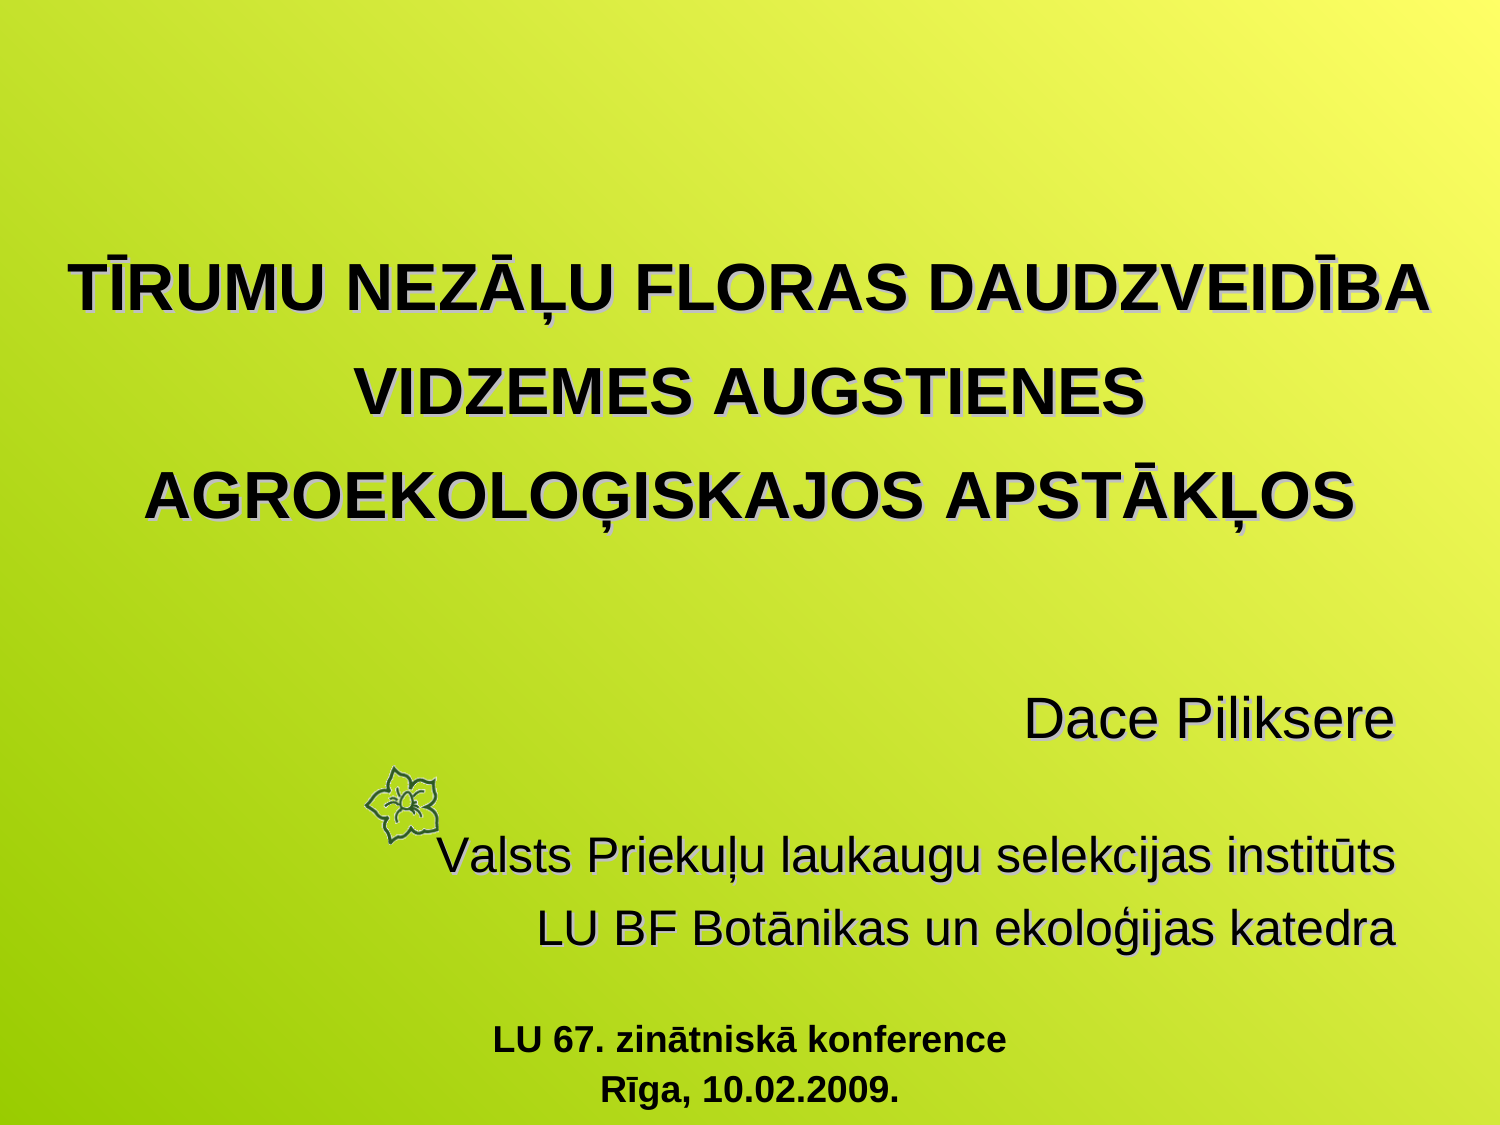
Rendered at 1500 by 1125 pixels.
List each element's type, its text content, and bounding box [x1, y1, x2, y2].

picture [360, 763, 443, 847]
subtitle Dace Piliksere Valsts Priekuļu laukaugu selekcijas institūts LU BF Botānikas un ekoloģijas katedra [0, 597, 1412, 964]
title TĪRUMU NEZĀĻU FLORAS DAUDZVEIDĪBA VIDZEMES AUGSTIENES AGROEKOLOĢISKAJOS APSTĀKĻOS [0, 212, 1500, 540]
text_box LU 67. zinātniskā konference Rīga, 10.02.2009. [0, 1023, 1500, 1116]
